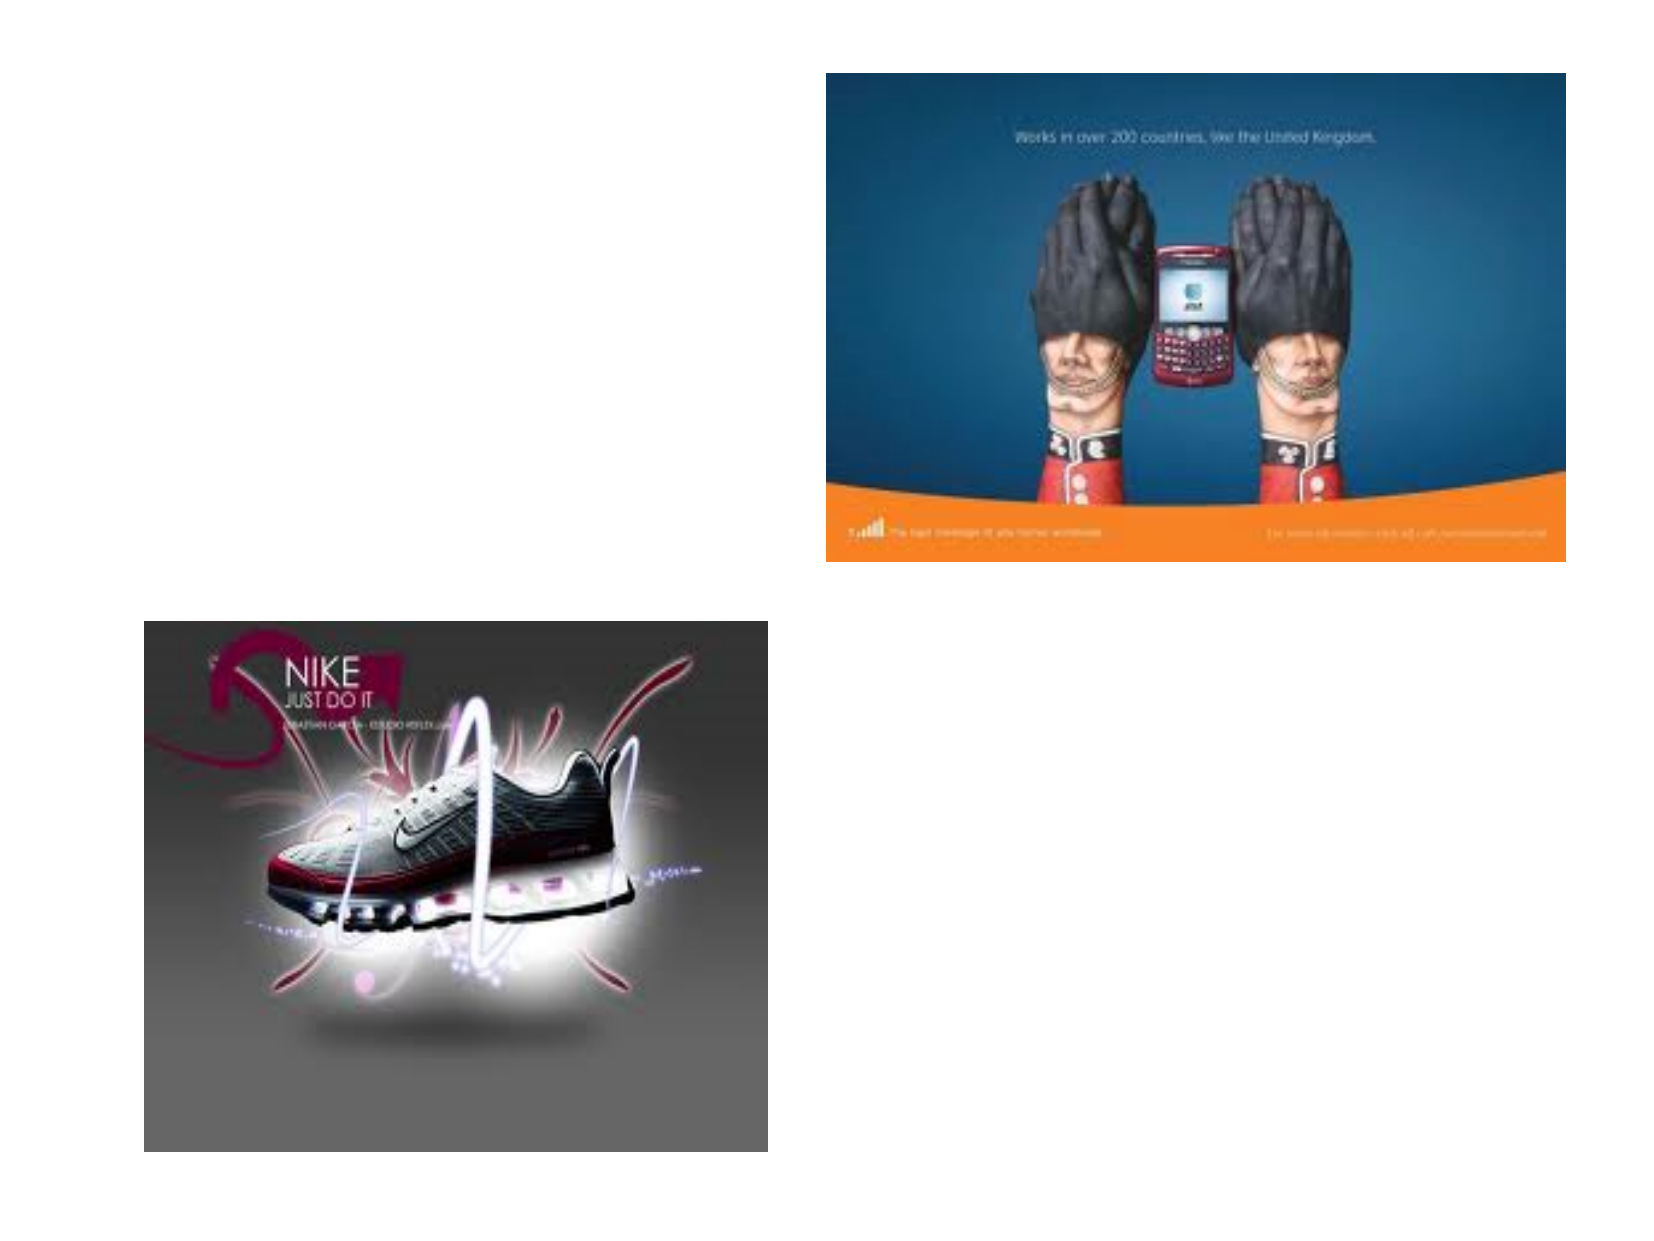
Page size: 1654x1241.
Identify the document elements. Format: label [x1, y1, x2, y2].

picture [826, 73, 1566, 562]
picture [144, 621, 768, 1152]
